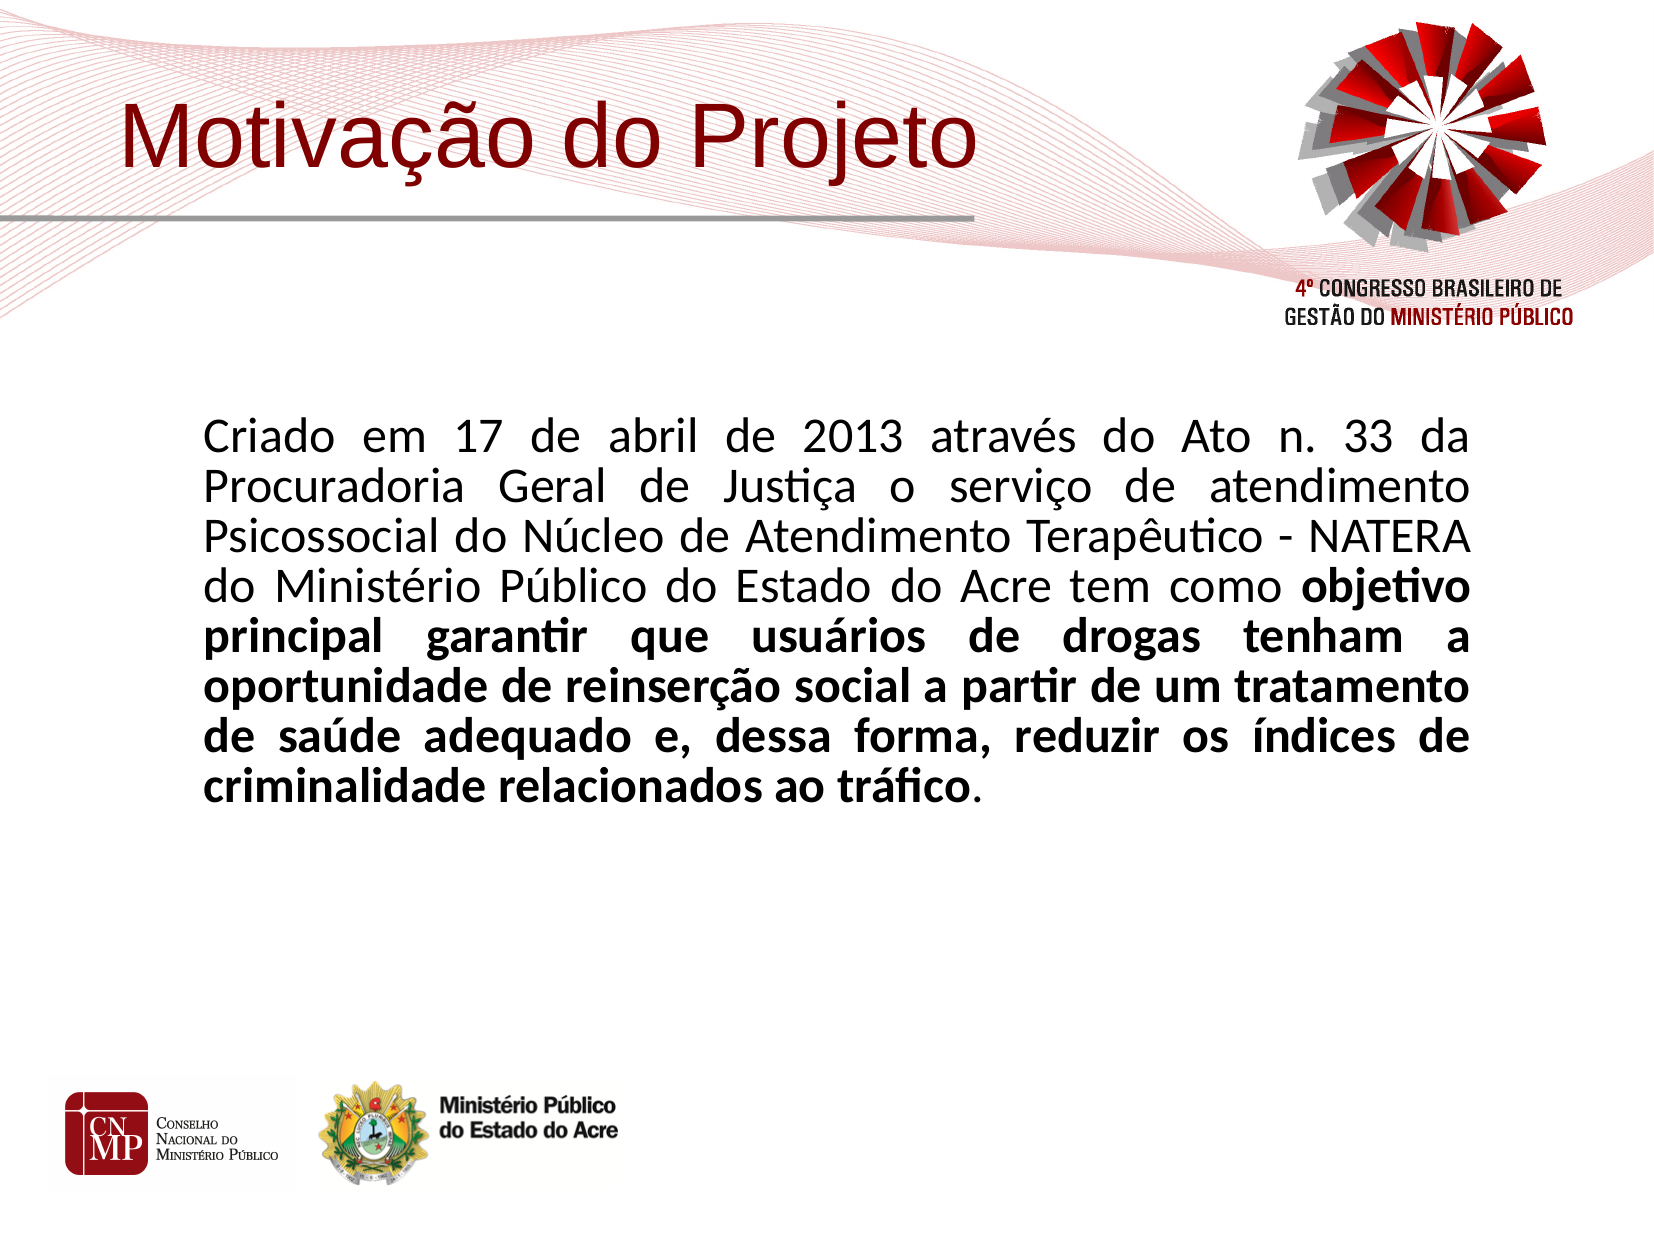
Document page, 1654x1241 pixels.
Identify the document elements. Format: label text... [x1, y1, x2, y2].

picture [318, 1080, 618, 1188]
picture [0, 9, 1654, 325]
text_box Criado em 17 de abril de 2013 através do Ato n. 33 da Procuradoria Geral de Justiça o serviço de atendimento Psicossocial do Núcleo de Atendimento Terapêutico - NATERA do Ministério Público do Estado do Acre tem como objetivo principal garantir que usuários de drogas tenham a oportunidade de reinserção social a partir de um tratamento de saúde adequado e, dessa forma, reduzir os índices de criminalidade relacionados ao tráfico. [188, 407, 1506, 977]
text_box Motivação do Projeto [47, 77, 1052, 195]
picture [47, 1074, 296, 1193]
